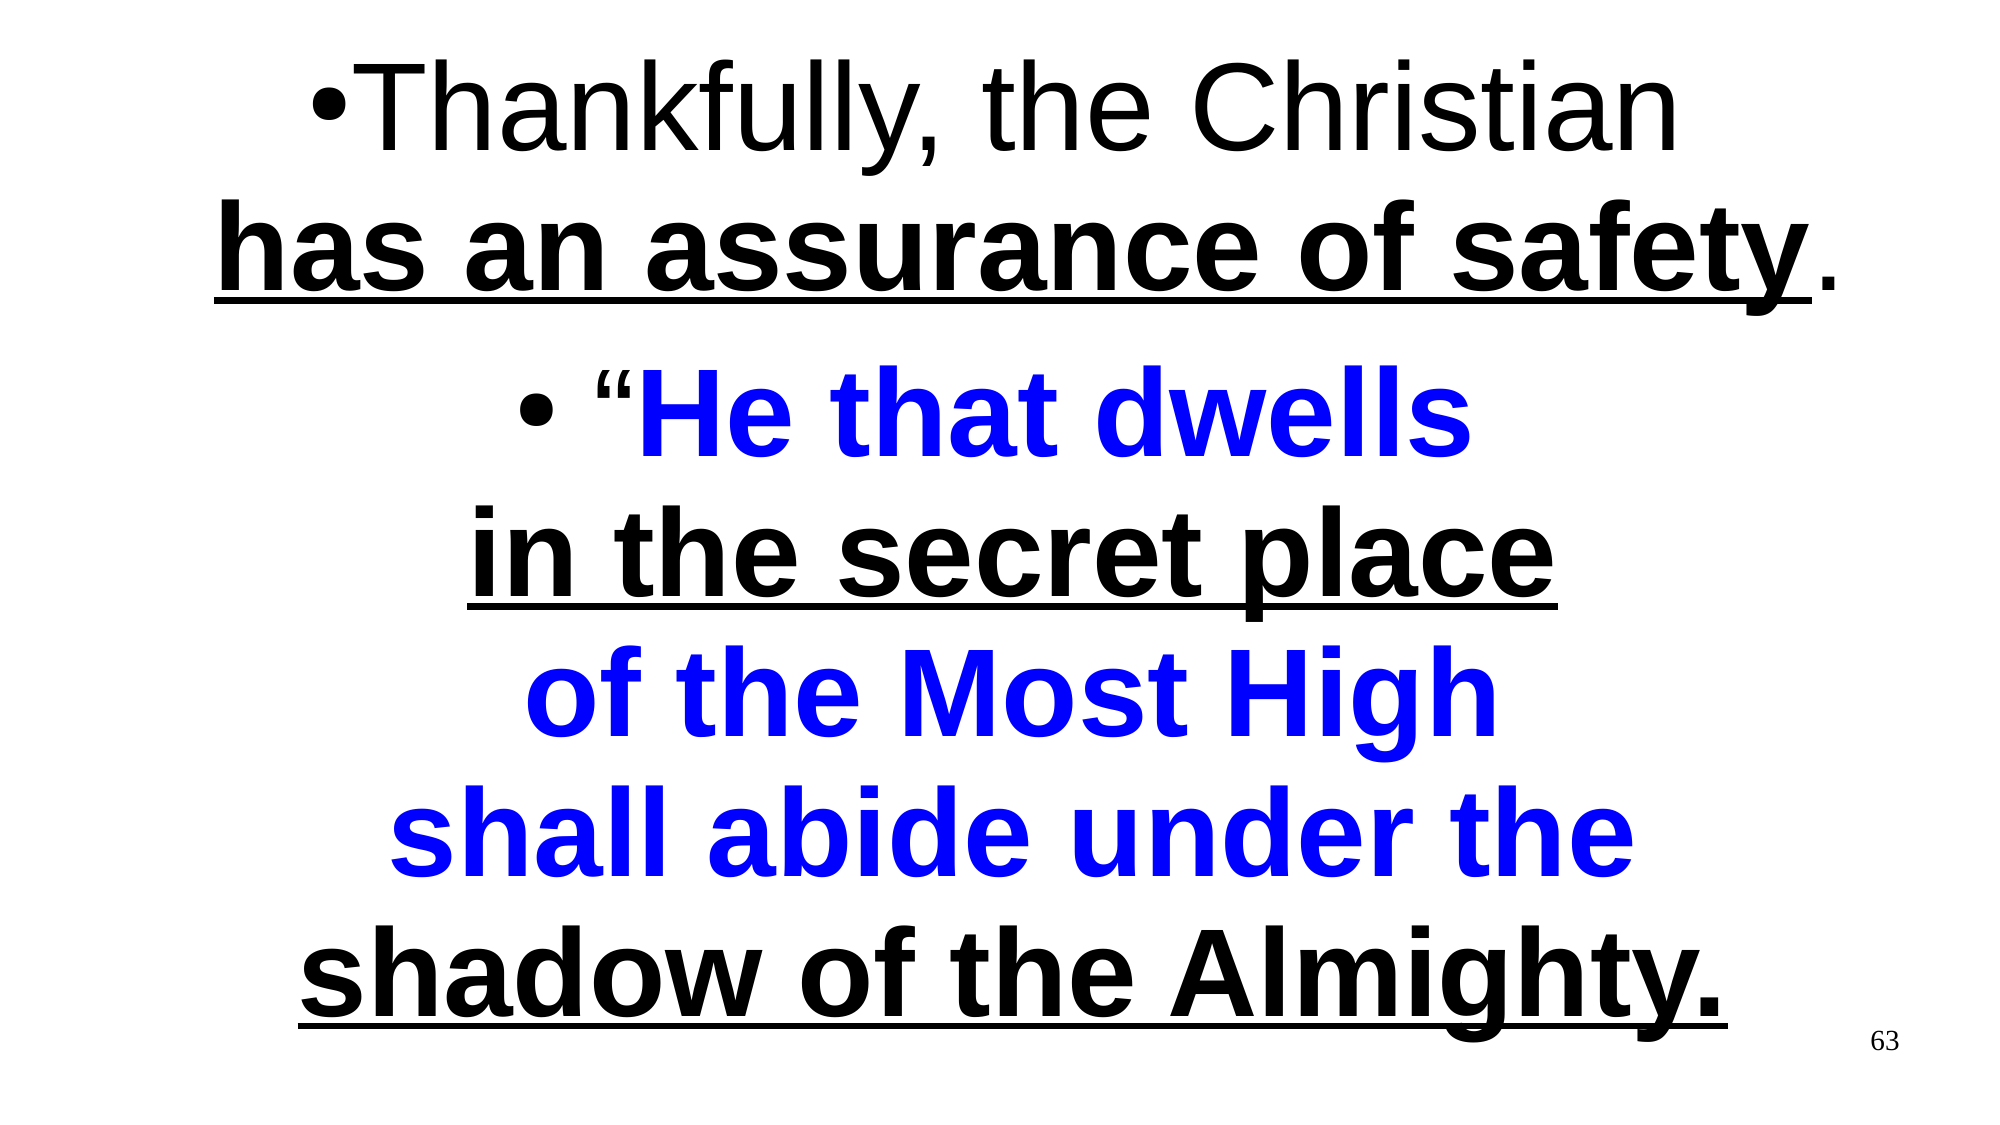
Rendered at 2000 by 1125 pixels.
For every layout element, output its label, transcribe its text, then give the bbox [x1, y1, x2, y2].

list Thankfully, the Christian has an assurance of safety. “He that dwells in the secret place of the Most High shall abide under the shadow of the Almighty. [37, 37, 1988, 1088]
